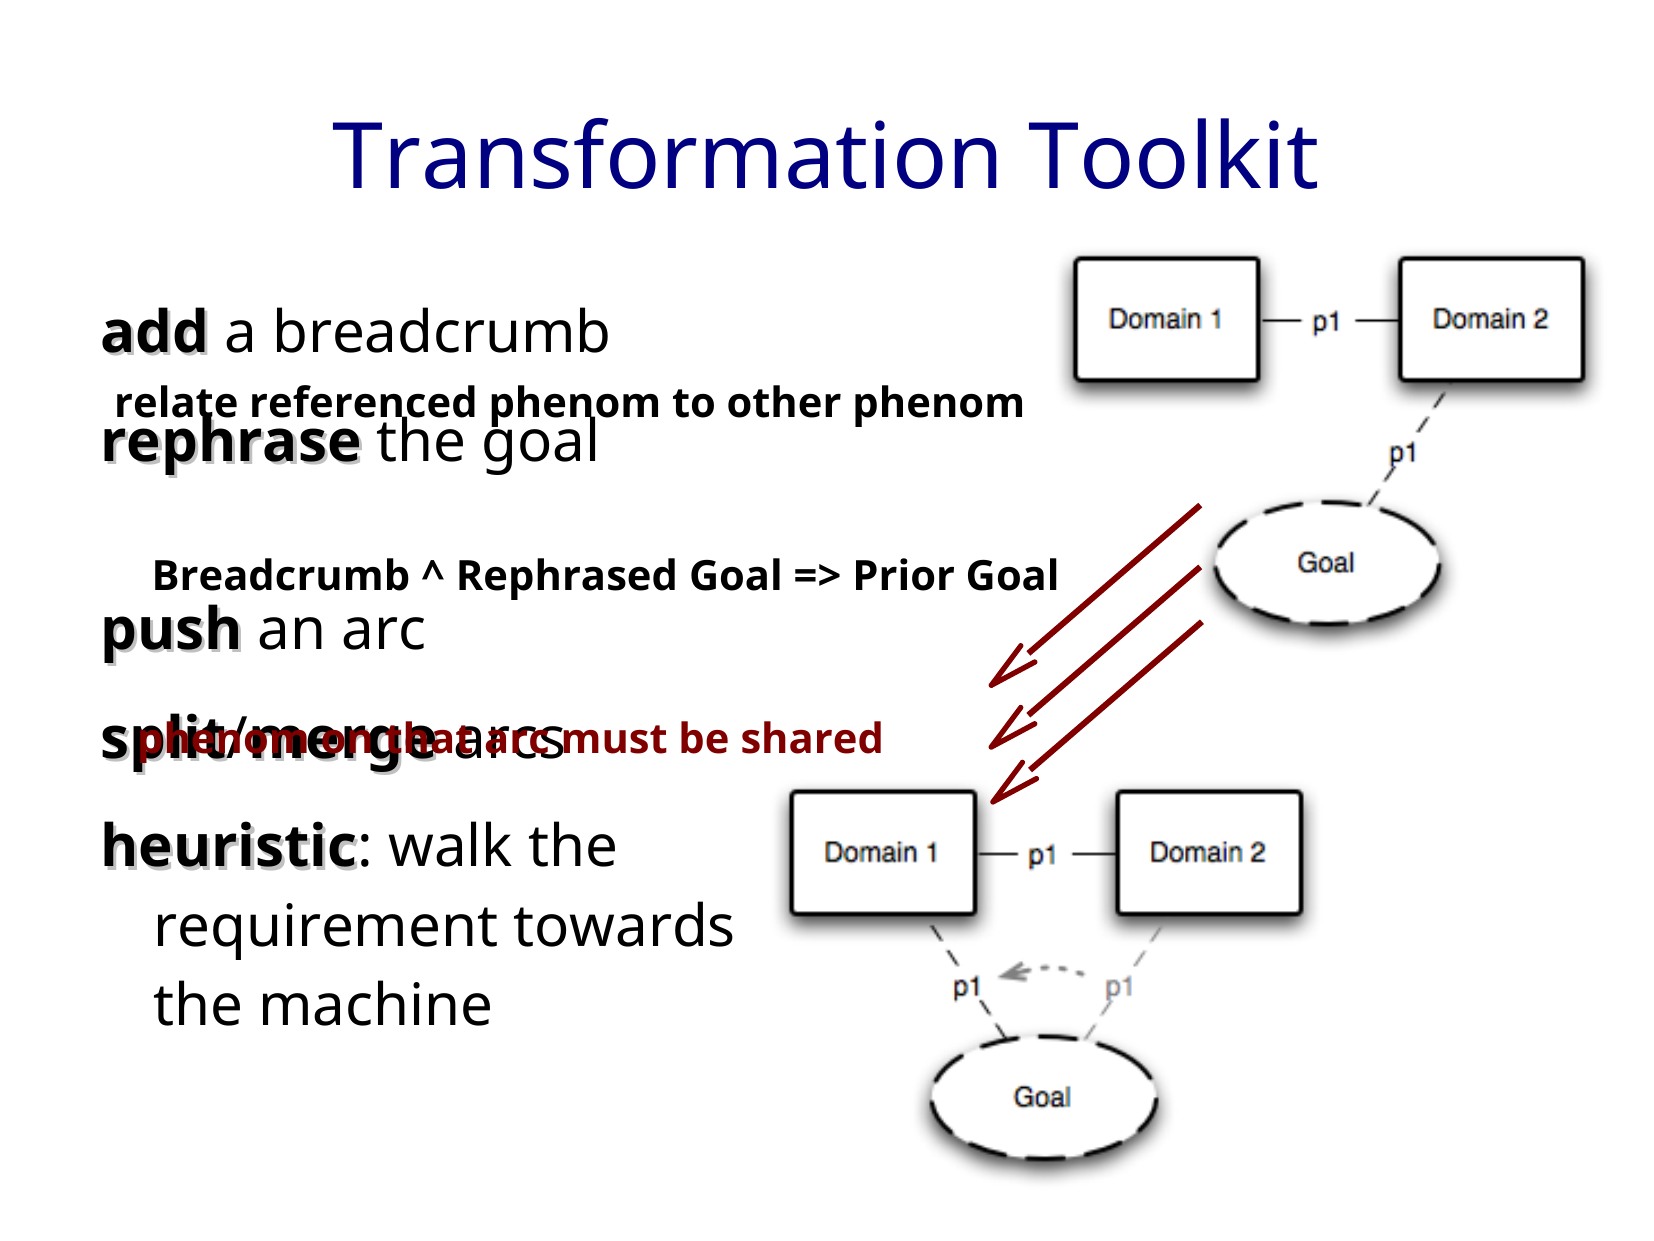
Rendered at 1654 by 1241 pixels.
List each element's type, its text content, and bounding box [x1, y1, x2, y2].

picture [747, 756, 1347, 1214]
text_box Breadcrumb ^ Rephrased Goal => Prior Goal [104, 527, 1108, 620]
text_box relate referenced phenom to other phenom [112, 355, 1028, 447]
list add a breadcrumb rephrase the goal push an arc split/merge arcs heuristic: walk the requirement towards the machine [82, 290, 809, 1156]
picture [1031, 620, 1061, 646]
title Transformation Toolkit [82, 49, 1571, 257]
text_box phenom on that arc must be shared [87, 691, 935, 784]
picture [1031, 223, 1631, 679]
